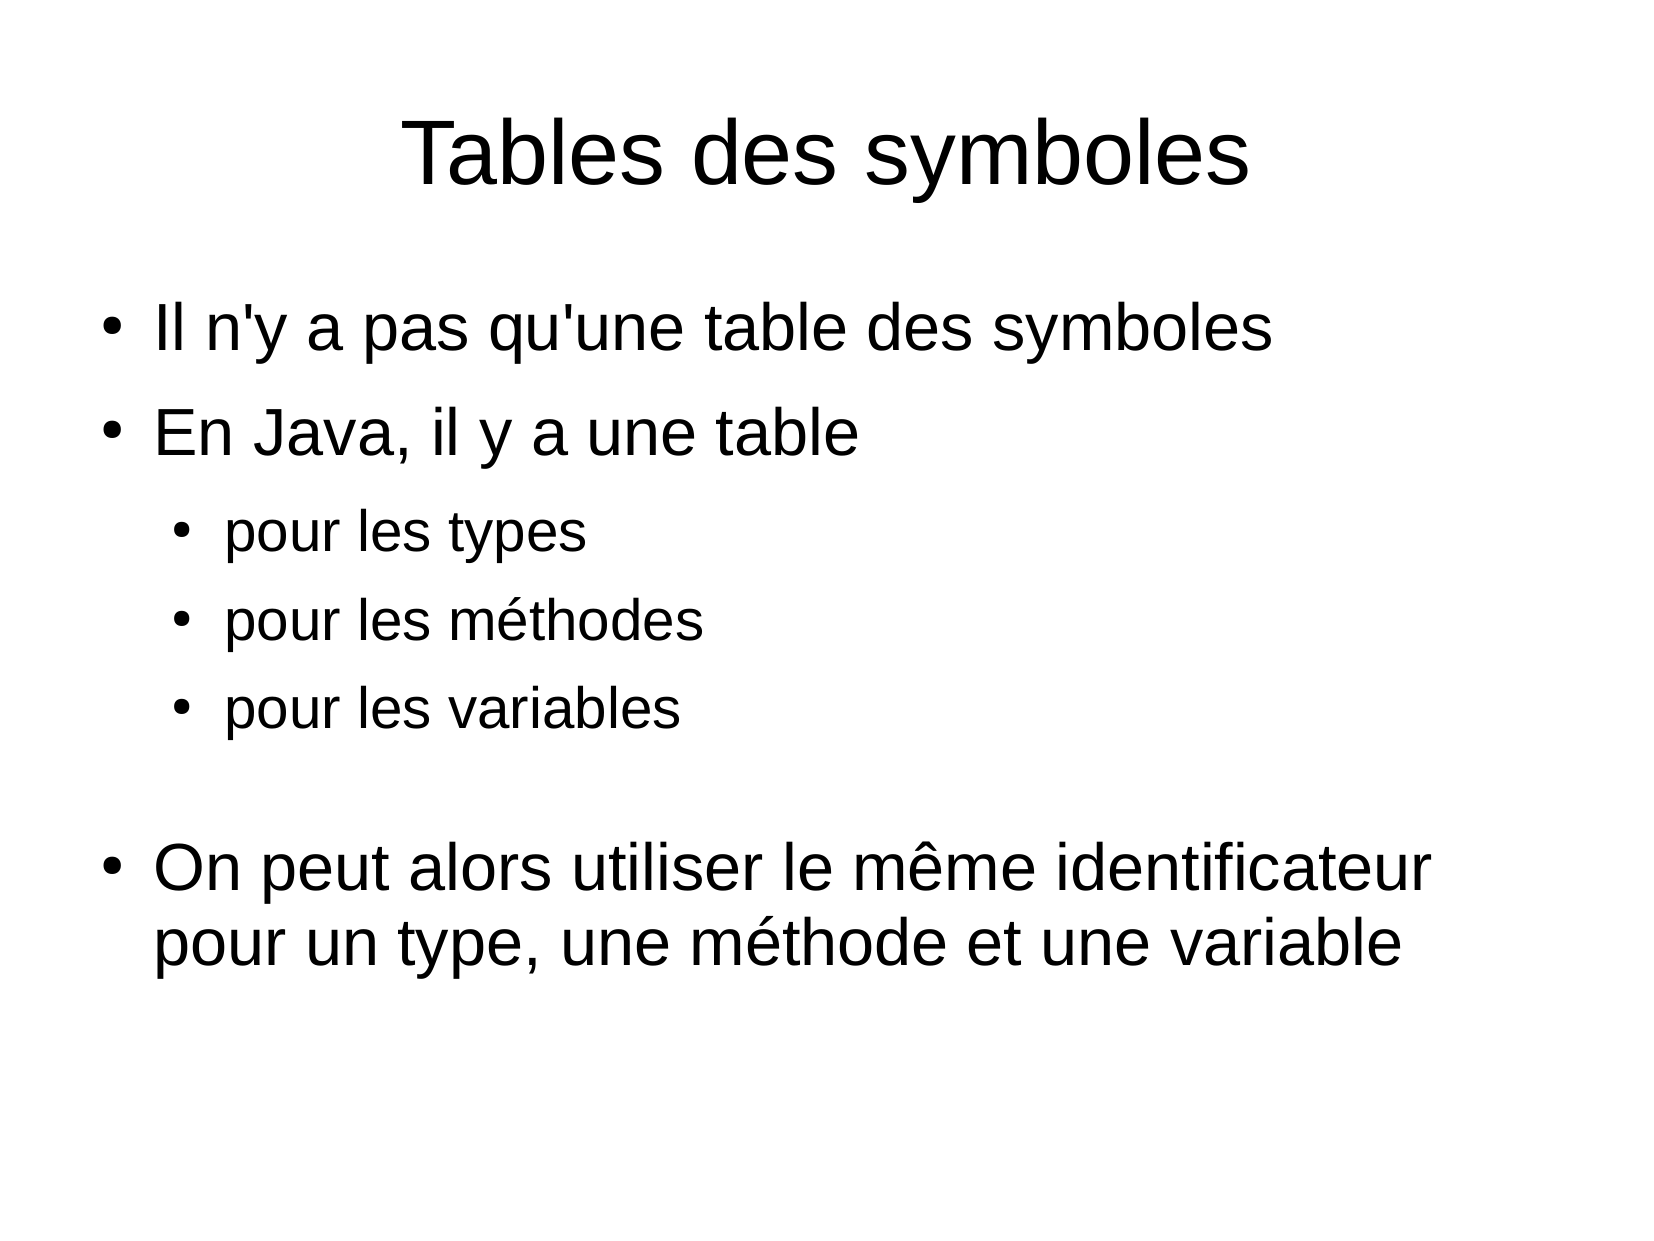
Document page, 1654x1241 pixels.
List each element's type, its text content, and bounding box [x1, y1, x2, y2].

list Il n'y a pas qu'une table des symboles En Java, il y a une table pour les types pour les méthodes pour les variables On peut alors utiliser le même identificateur pour un type, une méthode et une variable [82, 290, 1571, 1094]
title Tables des symboles [82, 56, 1571, 250]
